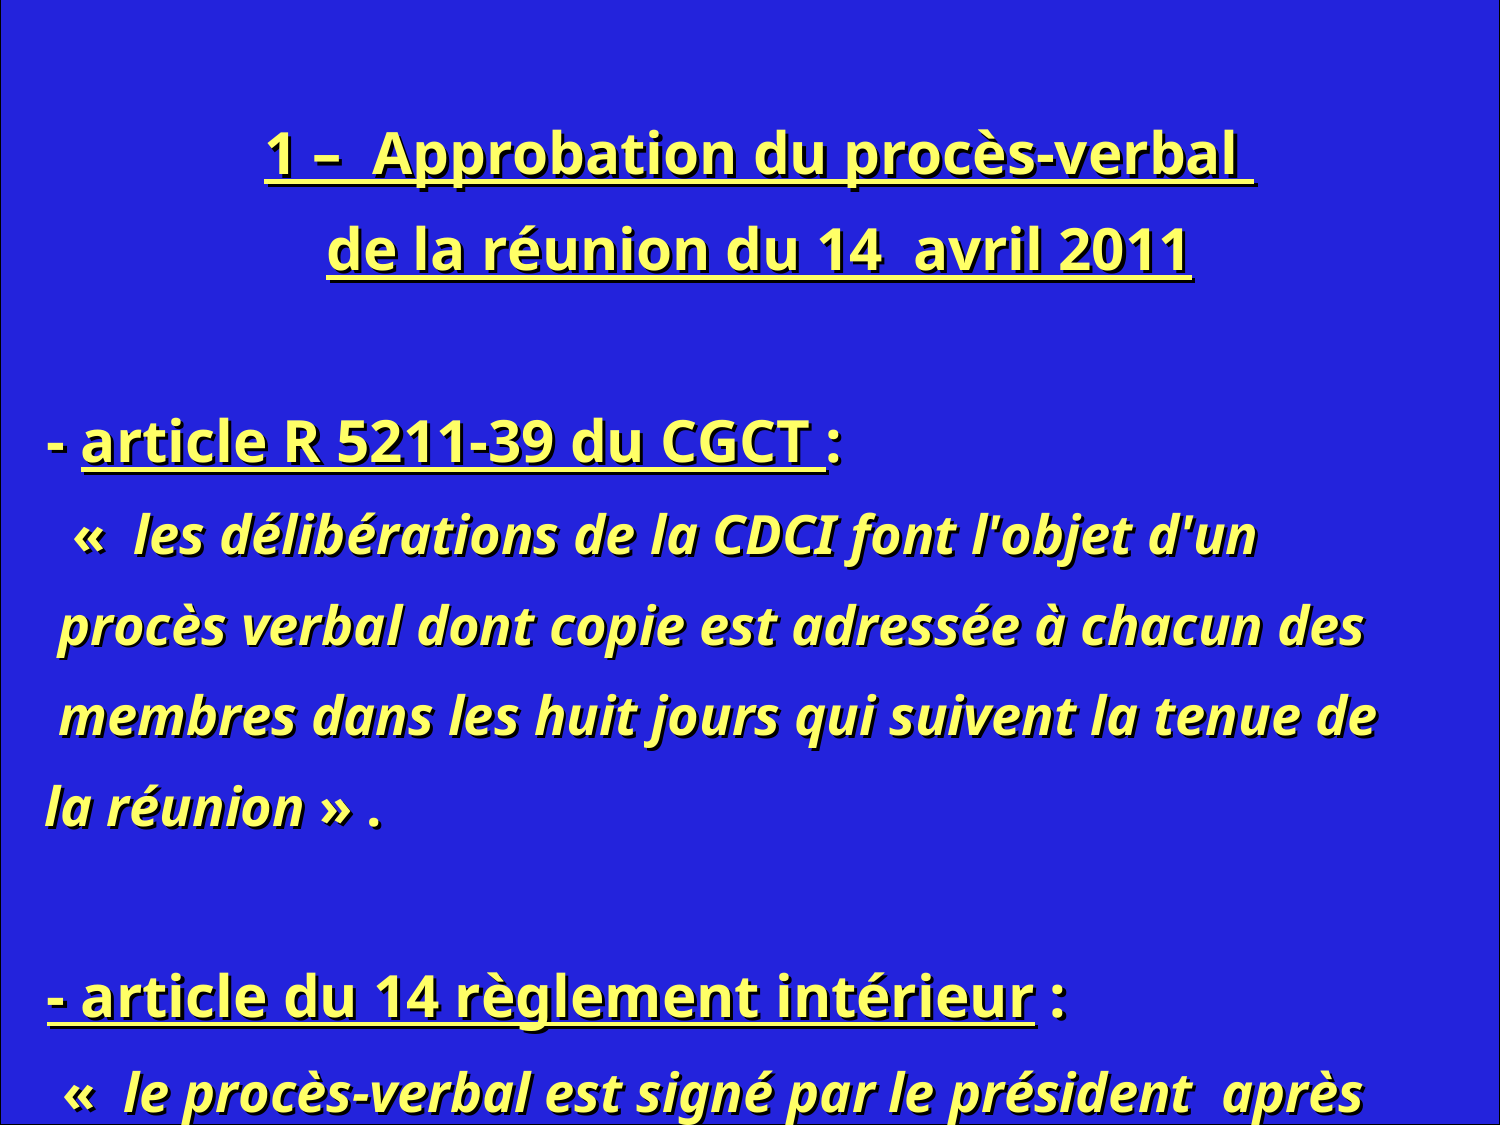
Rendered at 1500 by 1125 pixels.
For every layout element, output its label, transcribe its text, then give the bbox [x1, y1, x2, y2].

text_box 1 – Approbation du procès-verbal de la réunion du 14 avril 2011 - article R 5211-39 du CGCT : « les délibérations de la CDCI font l'objet d'un procès verbal dont copie est adressée à chacun des membres dans les huit jours qui suivent la tenue de la réunion » . - article du 14 règlement intérieur : « le procès-verbal est signé par le président après avis du rapporteur général » [0, 0, 1500, 1125]
